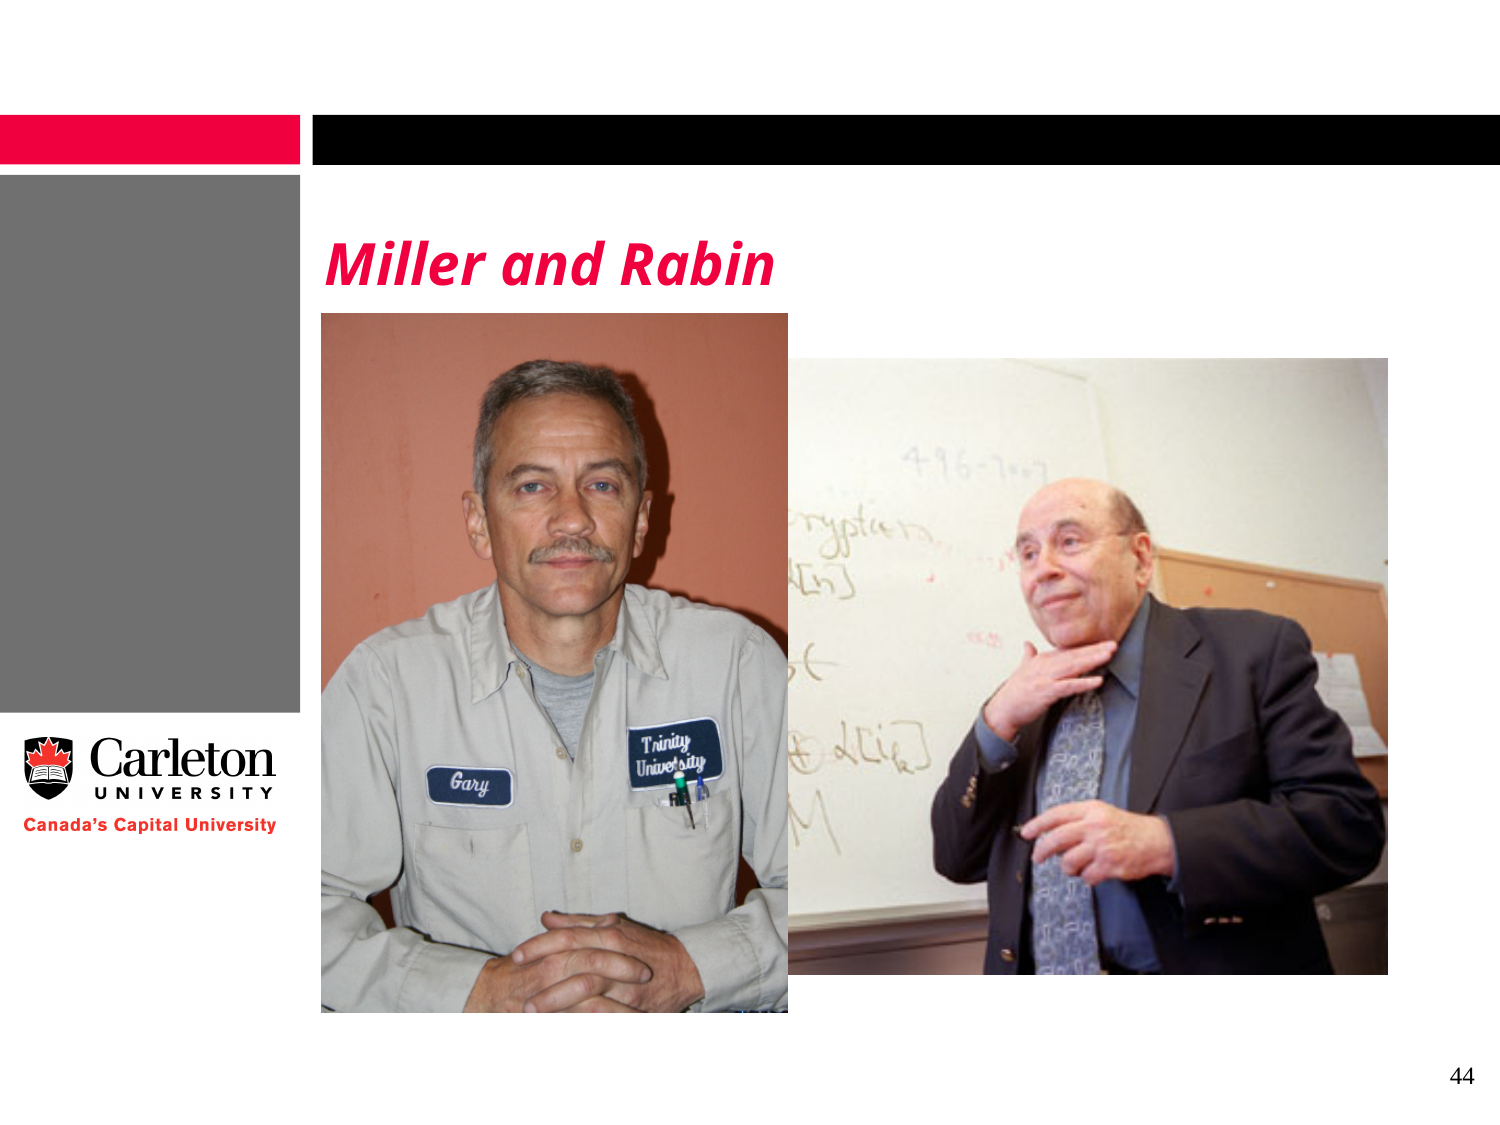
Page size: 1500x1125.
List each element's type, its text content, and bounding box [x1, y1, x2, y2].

title Miller and Rabin [324, 194, 1450, 331]
picture [24, 737, 276, 834]
picture [321, 313, 1388, 1013]
